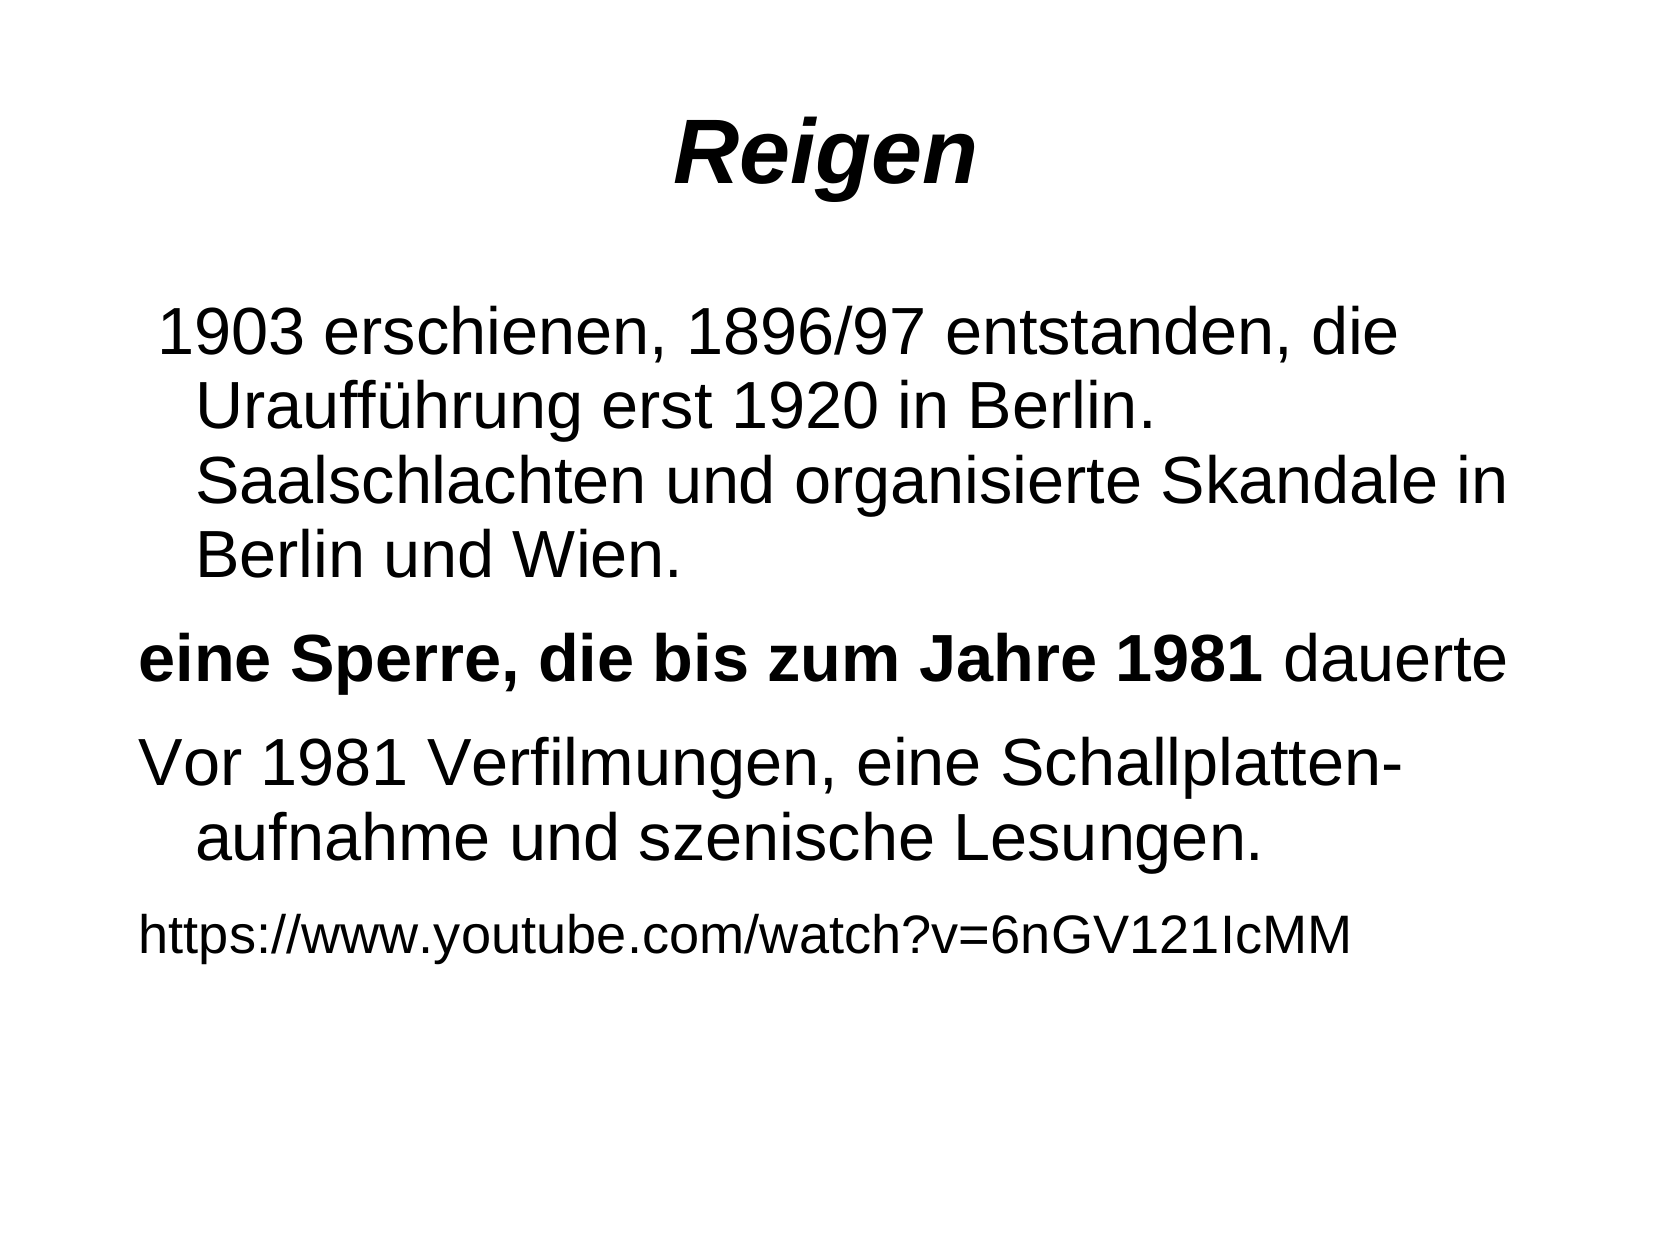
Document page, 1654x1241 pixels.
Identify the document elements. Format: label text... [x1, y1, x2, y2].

list 1903 erschienen, 1896/97 entstanden, die Uraufführung erst 1920 in Berlin. Saalschlachten und organisierte Skandale in Berlin und Wien. eine Sperre, die bis zum Jahre 1981 dauerte Vor 1981 Verfilmungen, eine Schallplatten-aufnahme und szenische Lesungen. https://www.youtube.com/watch?v=6nGV121IcMM [82, 290, 1571, 1108]
title Reigen [82, 49, 1571, 256]
